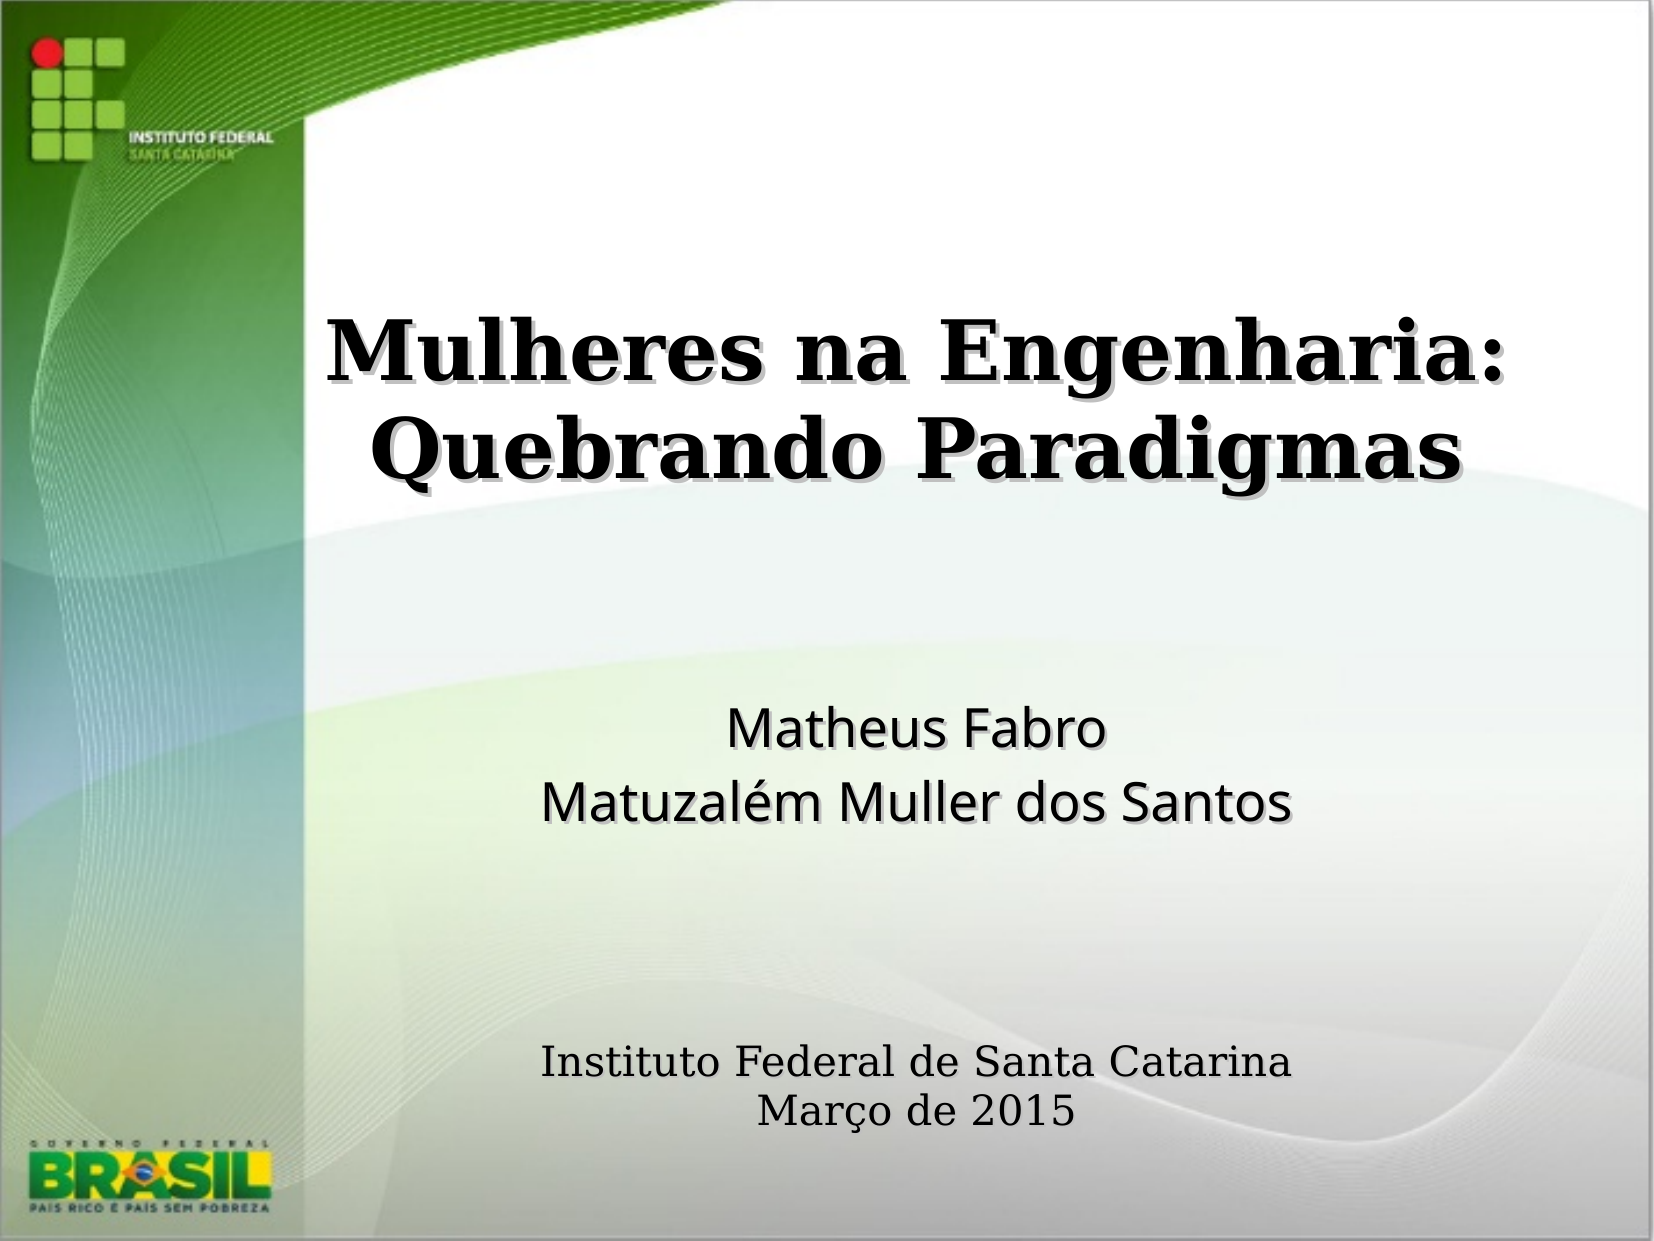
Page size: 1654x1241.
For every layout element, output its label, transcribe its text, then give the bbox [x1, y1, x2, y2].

picture [0, 0, 1654, 1241]
text_box Mulheres na Engenharia: Quebrando Paradigmas Matheus Fabro Matuzalém Muller dos Santos Instituto Federal de Santa Catarina Março de 2015 [309, 295, 1524, 1194]
